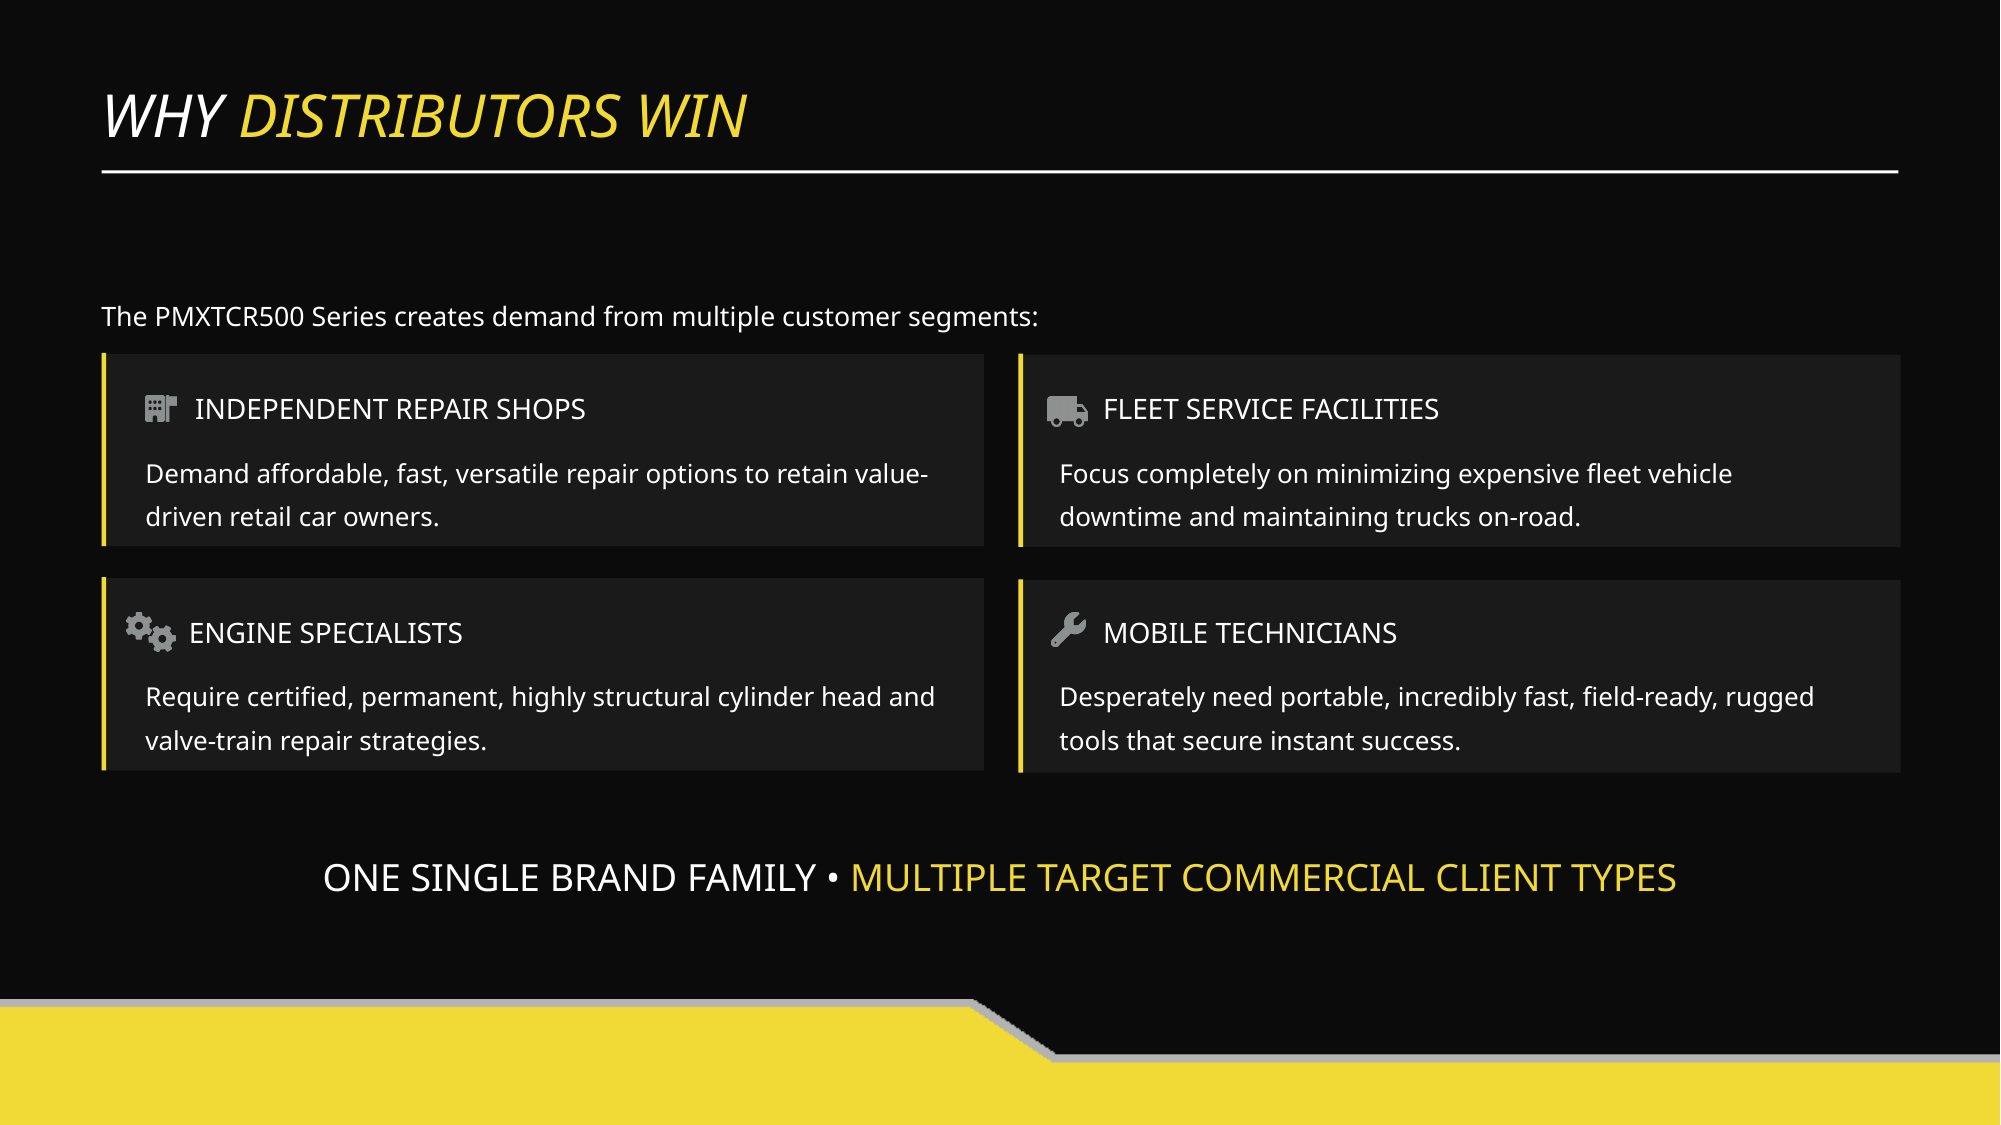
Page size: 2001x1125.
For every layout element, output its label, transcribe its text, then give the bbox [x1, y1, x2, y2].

text_box FLEET SERVICE FACILITIES [1103, 391, 1519, 426]
text_box MOBILE TECHNICIANS [1103, 615, 1451, 650]
text_box WHY DISTRIBUTORS WIN [101, 78, 1989, 150]
picture [126, 612, 176, 652]
text_box [101, 352, 984, 547]
text_box [101, 170, 1899, 174]
text_box Desperately need portable, incredibly fast, field-ready, rugged tools that secure instant success. [1059, 668, 1860, 756]
picture [1051, 612, 1086, 648]
picture [145, 395, 177, 422]
picture [0, 999, 2000, 1125]
text_box ENGINE SPECIALISTS [188, 615, 519, 650]
text_box INDEPENDENT REPAIR SHOPS [195, 391, 668, 426]
text_box [1017, 353, 1901, 547]
text_box ONE SINGLE BRAND FAMILY • MULTIPLE TARGET COMMERCIAL CLIENT TYPES [101, 831, 1899, 899]
text_box Focus completely on minimizing expensive fleet vehicle downtime and maintaining trucks on-road. [1059, 444, 1860, 533]
text_box [1017, 579, 1901, 773]
text_box [101, 577, 984, 771]
picture [1047, 396, 1088, 427]
text_box Demand affordable, fast, versatile repair options to retain value-driven retail car owners. [145, 444, 946, 533]
text_box Require certified, permanent, highly structural cylinder head and valve-train repair strategies. [145, 668, 946, 756]
text_box The PMXTCR500 Series creates demand from multiple customer segments: [101, 284, 1899, 332]
